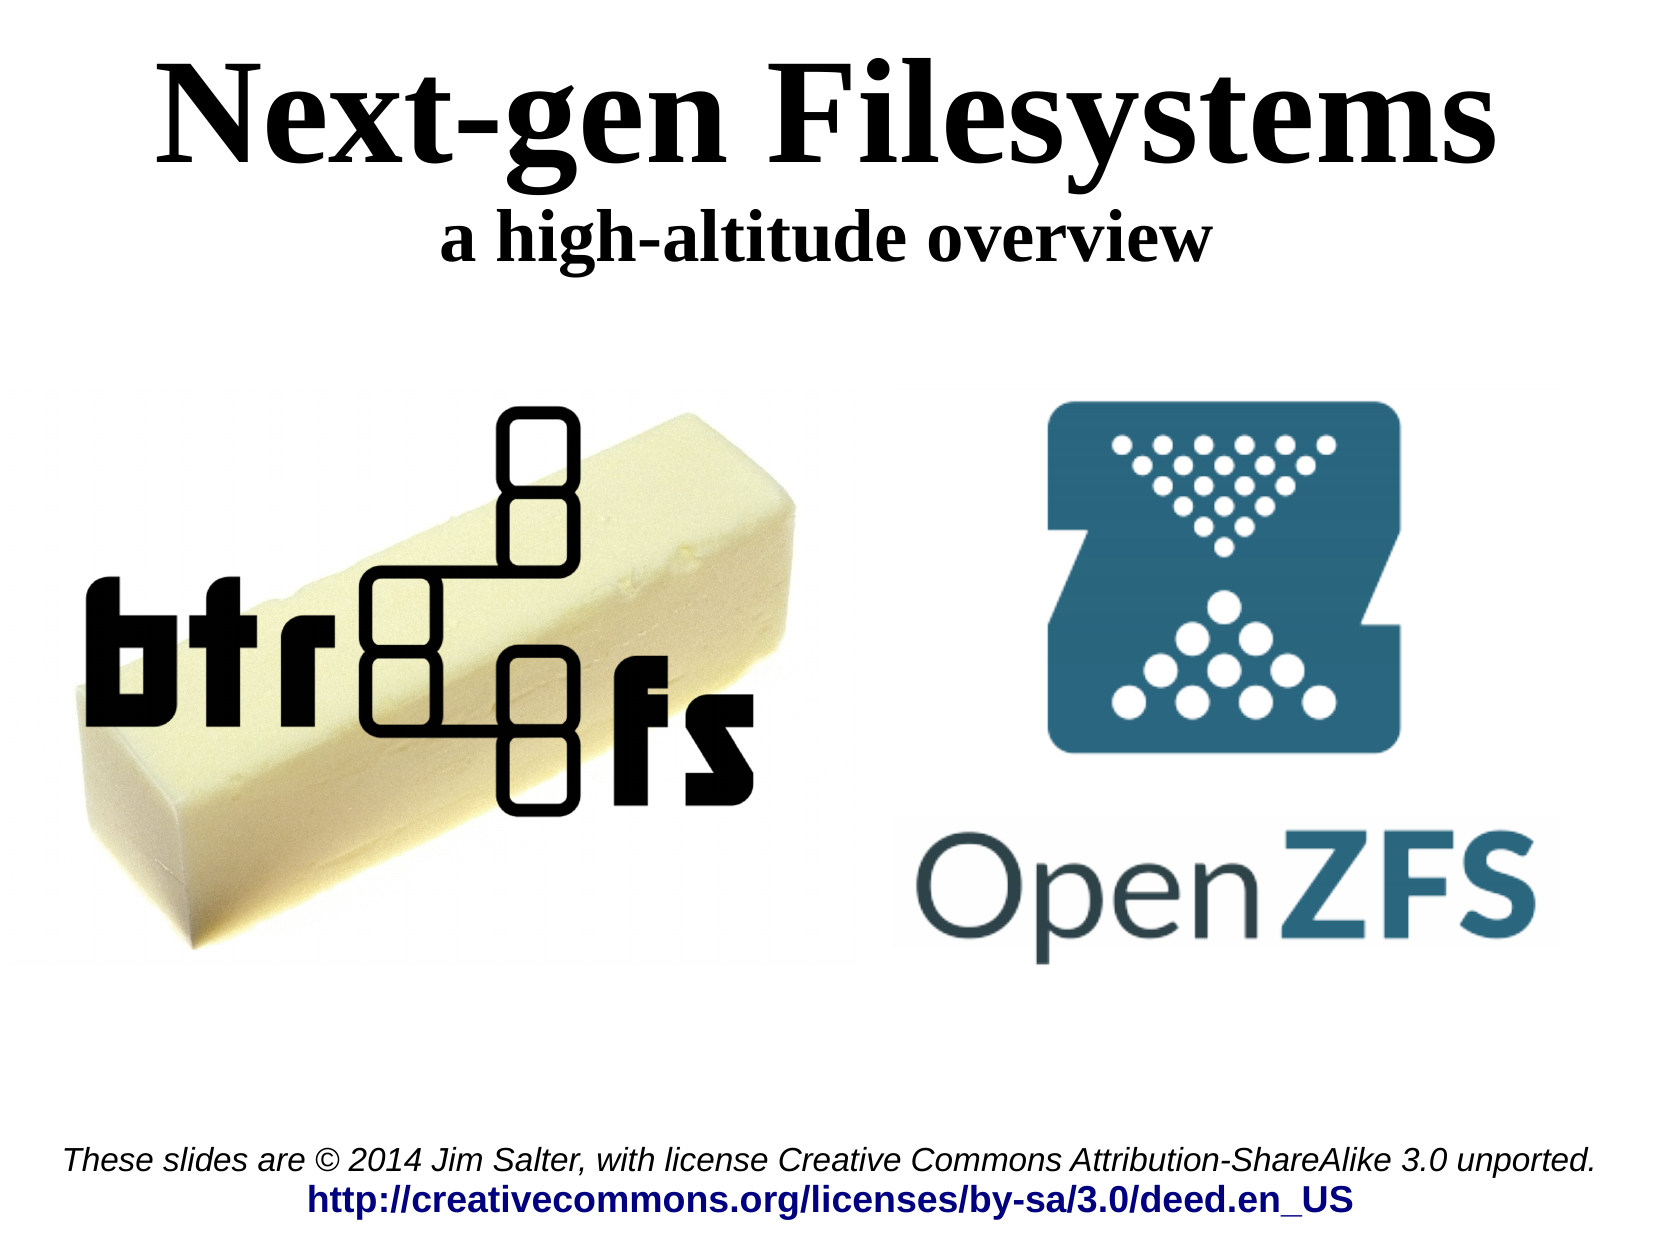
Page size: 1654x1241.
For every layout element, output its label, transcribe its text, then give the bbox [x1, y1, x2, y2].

picture [892, 377, 1561, 991]
table_header These slides are © 2014 Jim Salter, with license Creative Commons Attribution-ShareAlike 3.0 unported. http://creativecommons.org/licenses/by-sa/3.0/deed.en_US [6, 1134, 1654, 1233]
table_header [0, 1035, 1653, 1170]
title Next-gen Filesystems a high-altitude overview [82, 28, 1571, 278]
picture [8, 389, 856, 965]
